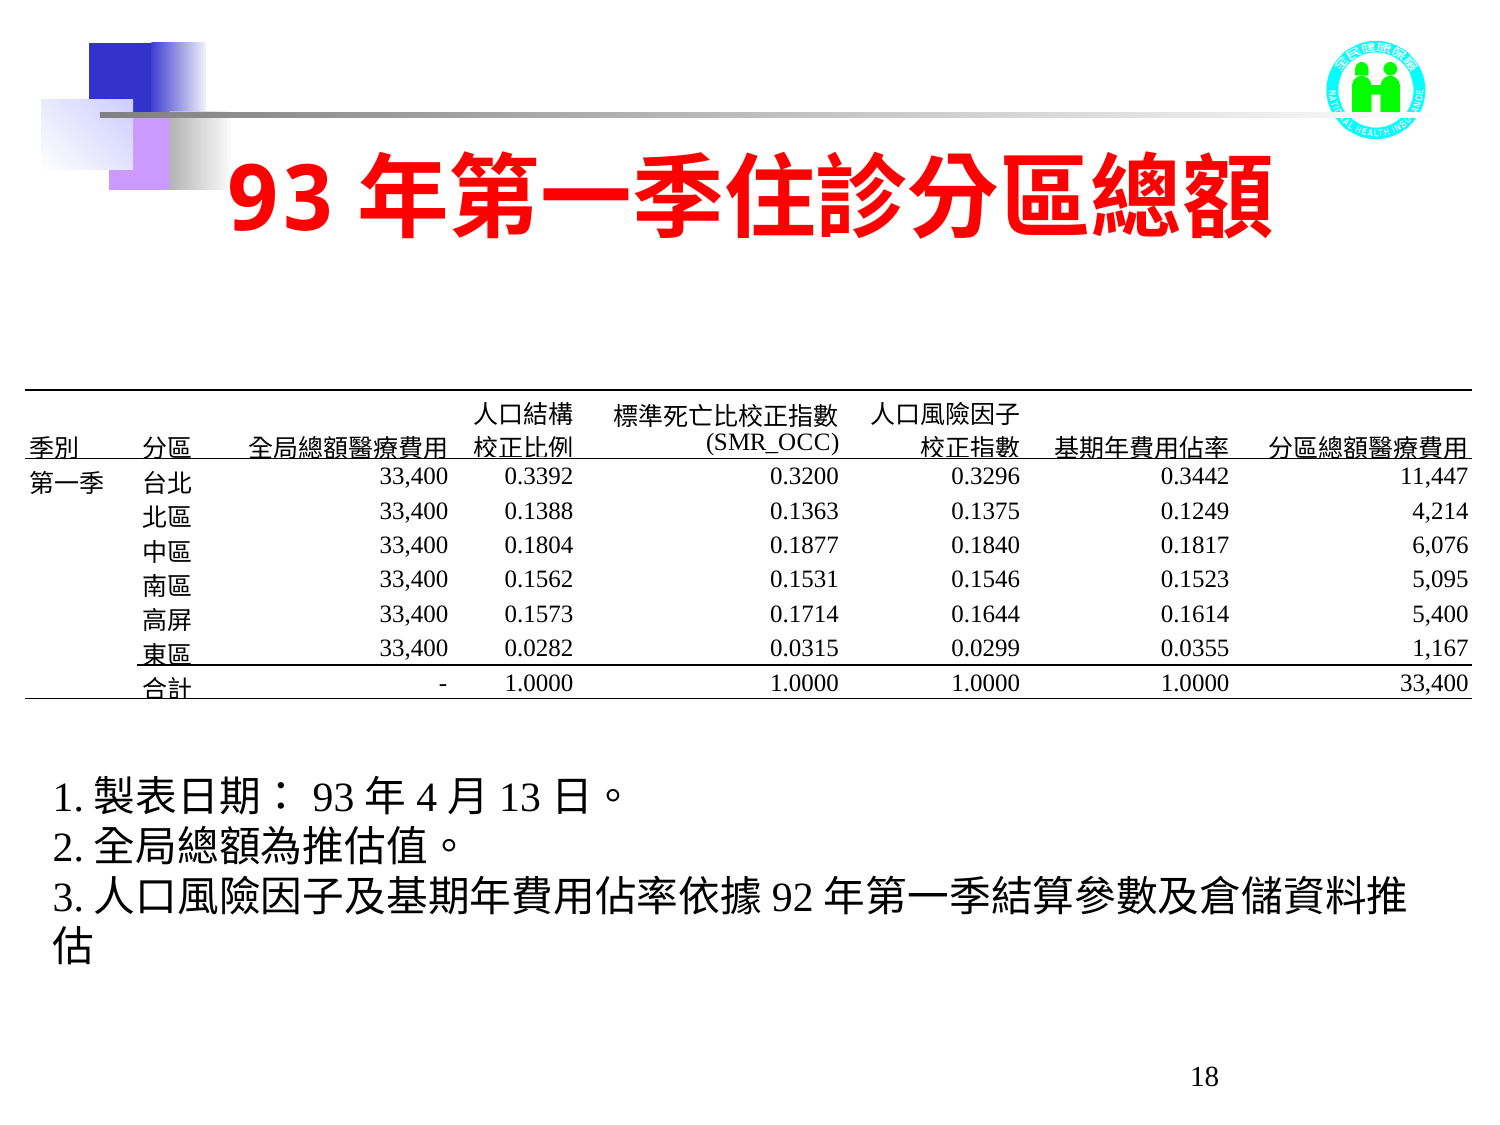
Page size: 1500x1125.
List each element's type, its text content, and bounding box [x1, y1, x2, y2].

chart [24, 389, 1474, 700]
text_box 1.製表日期：93年4月13日。 2.全局總額為推估值。 3.人口風險因子及基期年費用佔率依據92年第一季結算參數及倉儲資料推估 [37, 762, 1450, 928]
text_box [1175, 1050, 1488, 1125]
title 93年第一季住診分區總額 [112, 99, 1388, 288]
